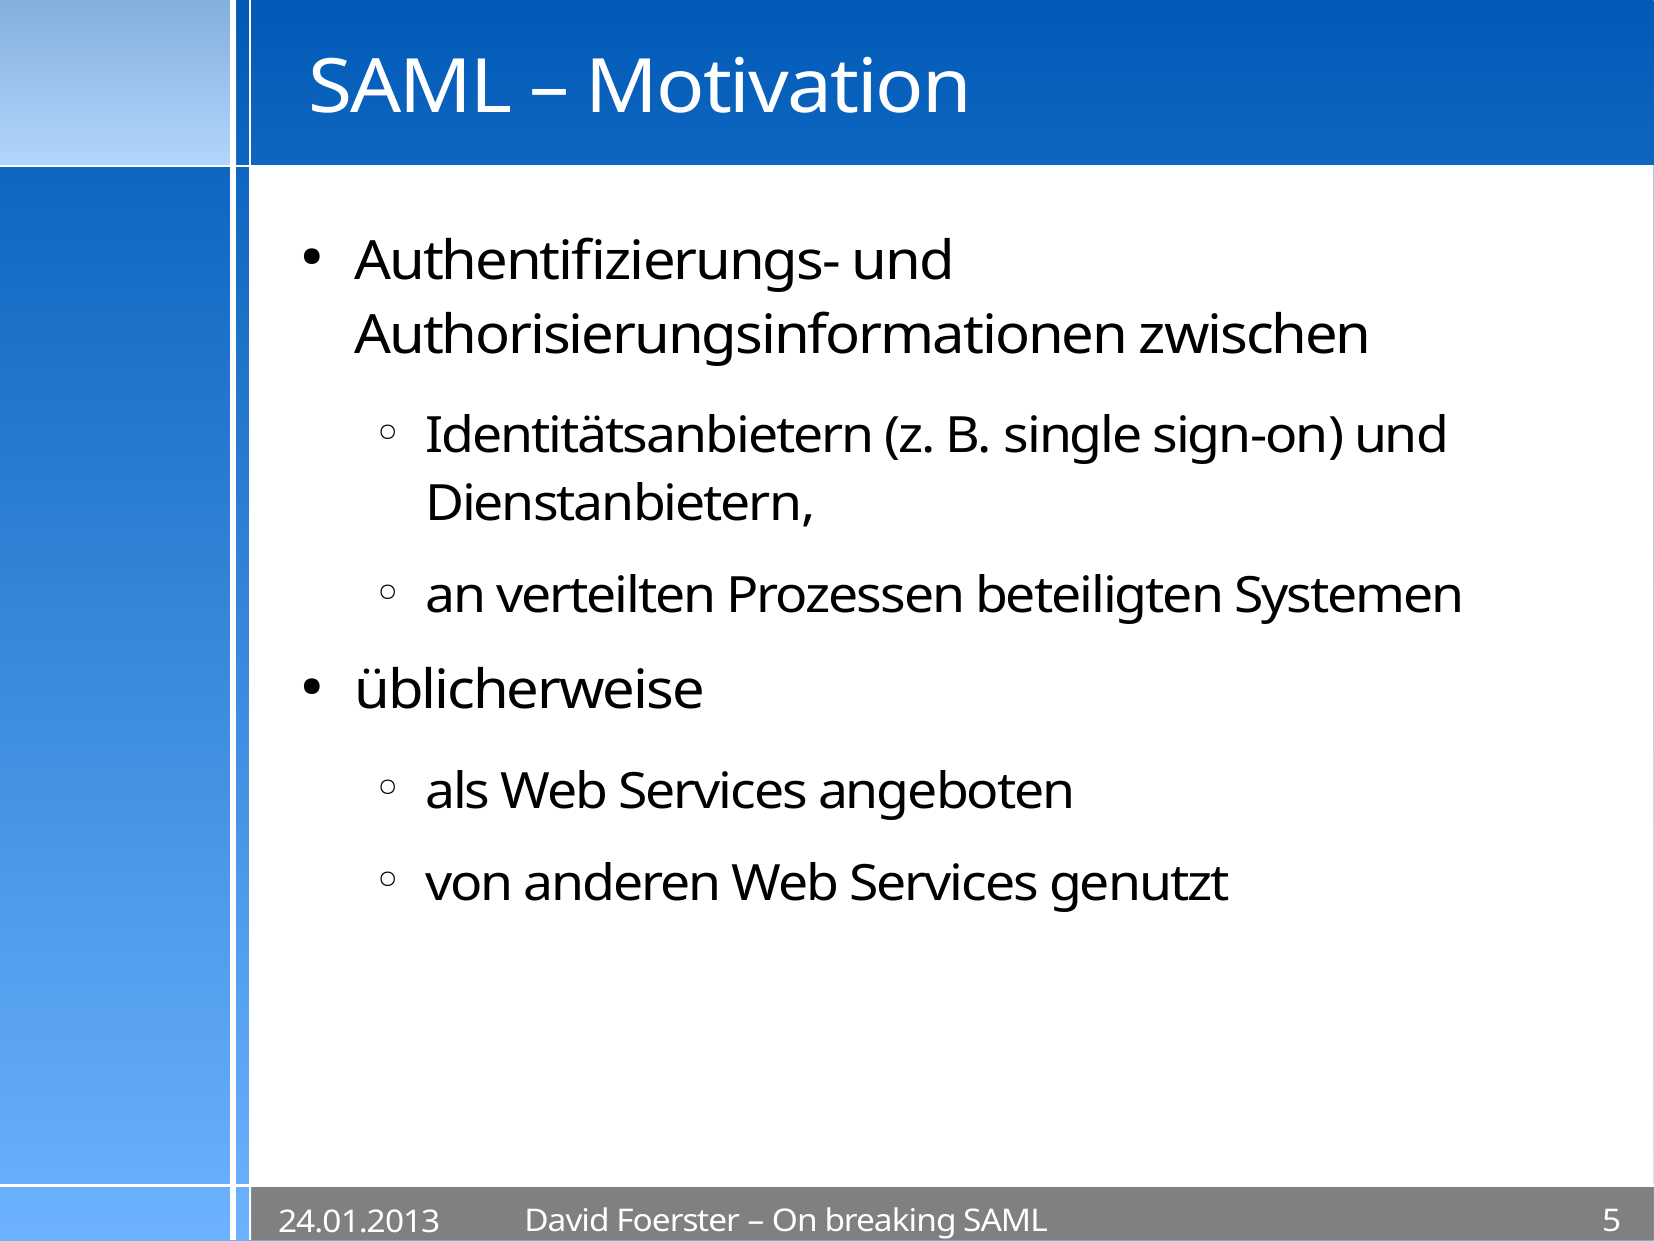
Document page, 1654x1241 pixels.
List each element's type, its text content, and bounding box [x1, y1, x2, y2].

list Authentifizierungs- und Authorisierungsinformationen zwischen Identitätsanbietern (z. B. single sign-on) und Dienstanbietern, an verteilten Prozessen beteiligten Systemen üblicherweise als Web Services angeboten von anderen Web Services genutzt [283, 221, 1539, 1096]
title SAML – Motivation [273, 0, 1499, 187]
